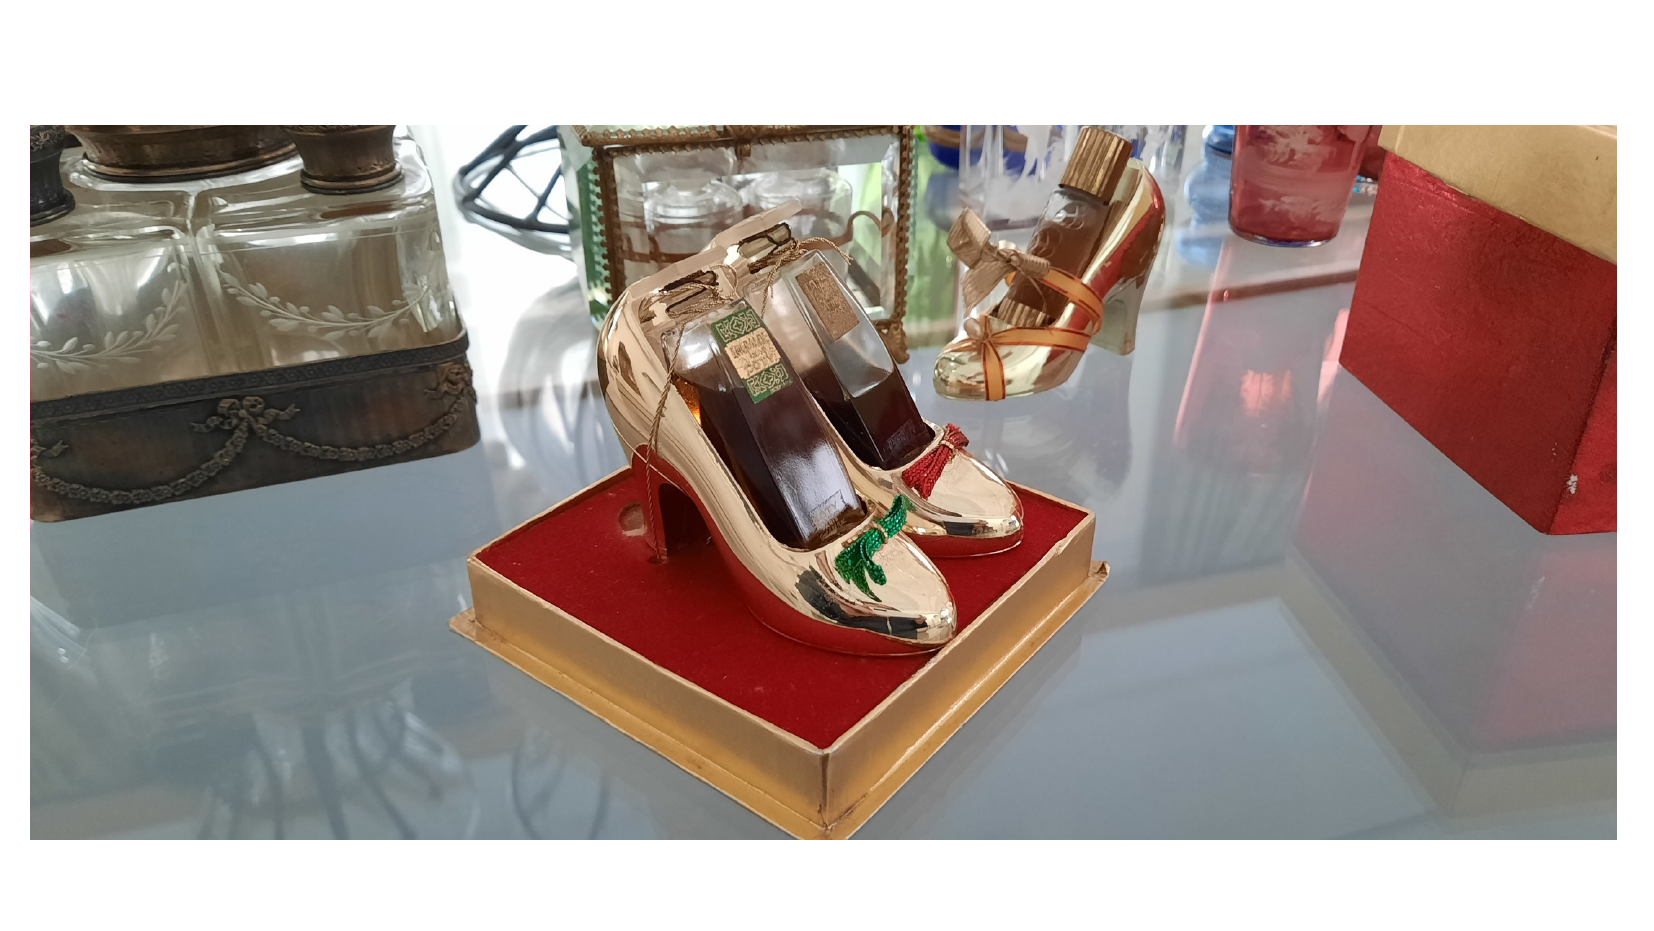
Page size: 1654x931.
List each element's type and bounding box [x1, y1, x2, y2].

picture [30, 125, 1617, 841]
